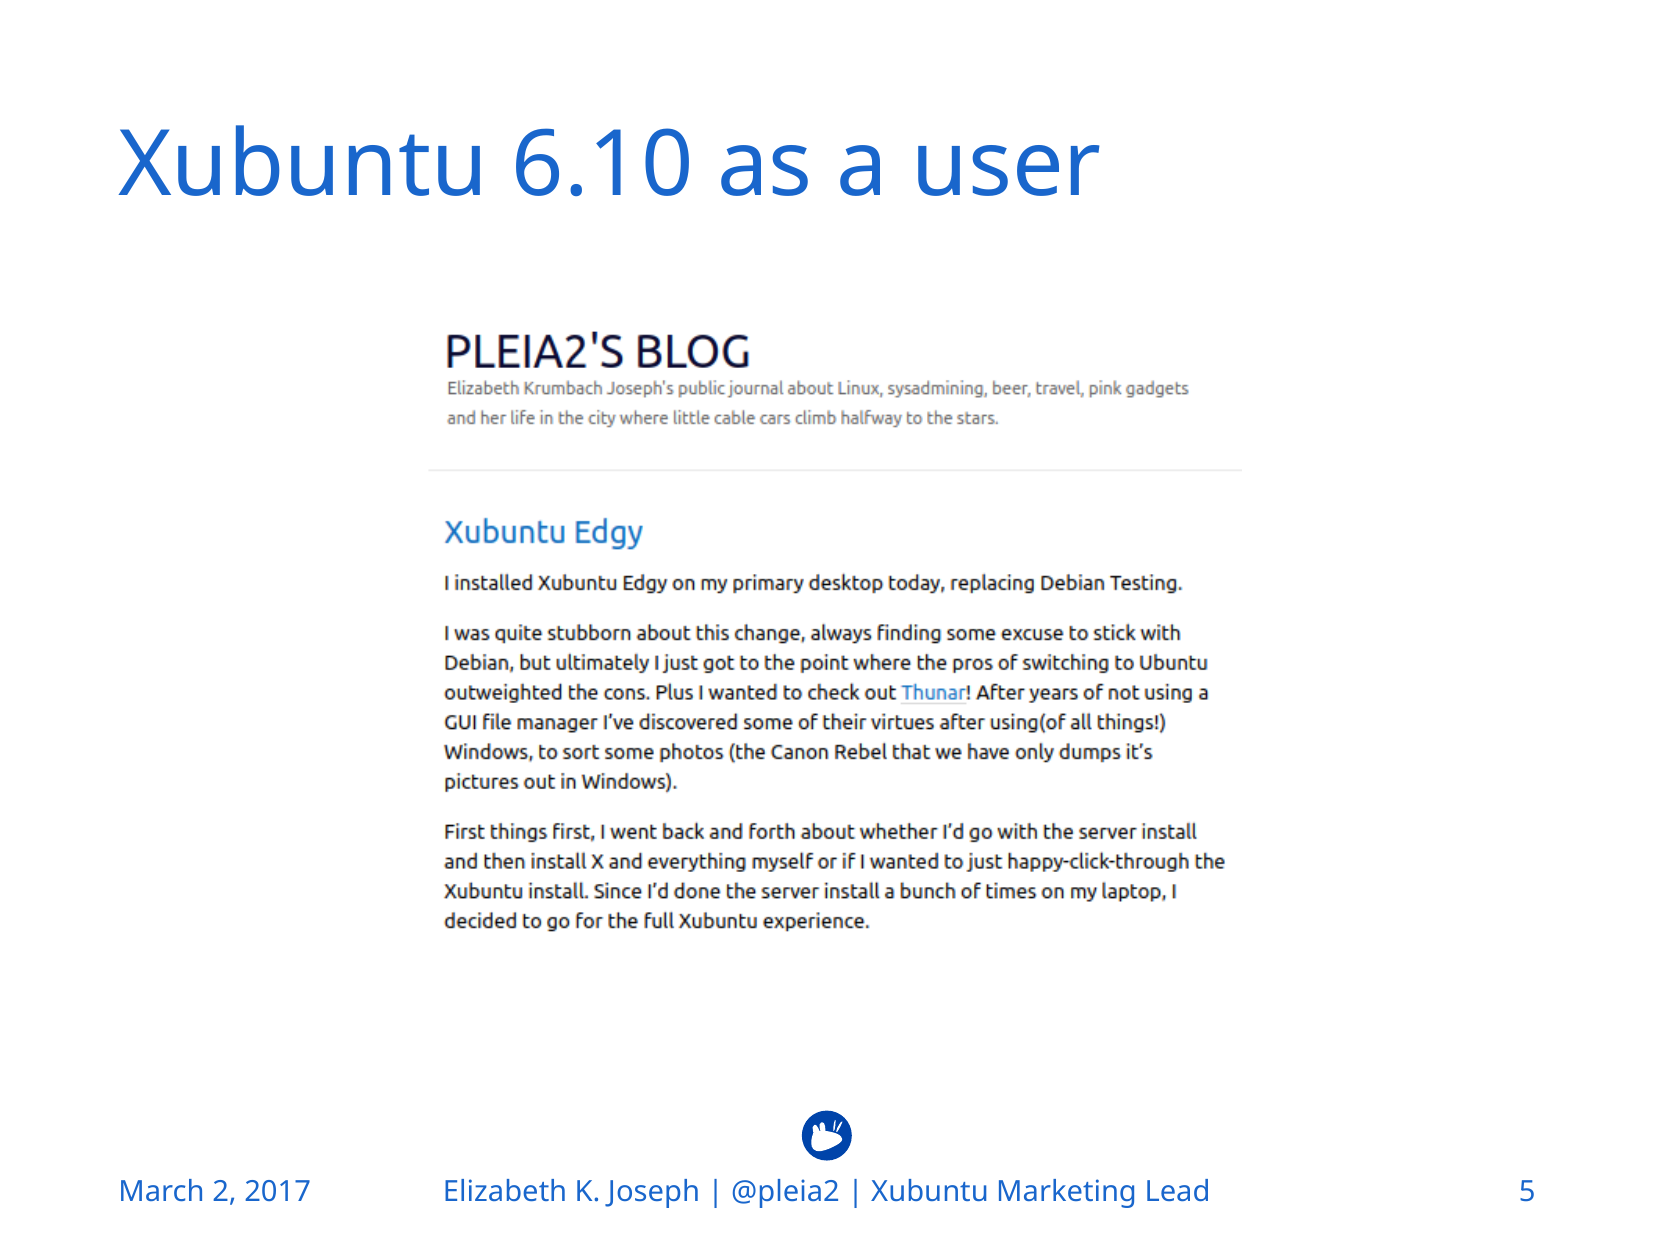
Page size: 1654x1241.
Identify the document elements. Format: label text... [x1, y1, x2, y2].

picture [413, 296, 1242, 944]
title Xubuntu 6.10 as a user [118, 88, 1536, 231]
